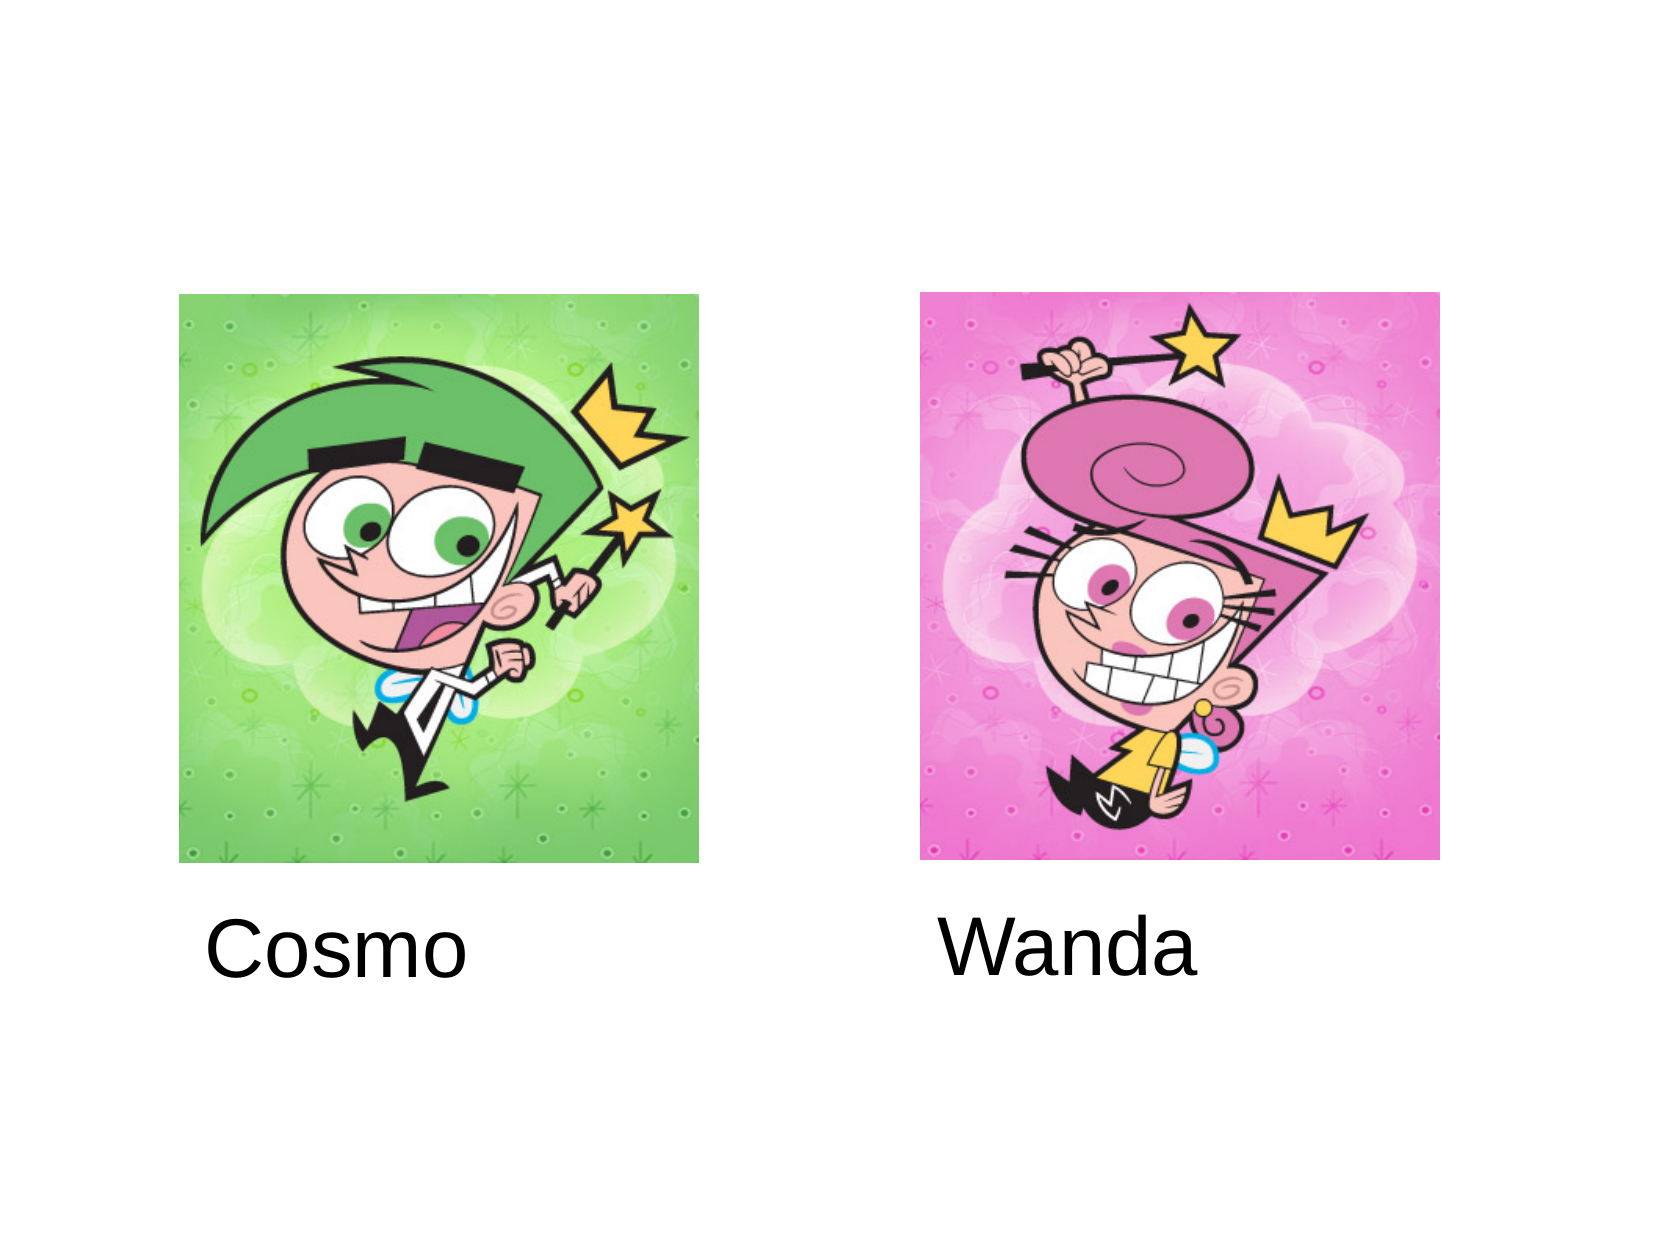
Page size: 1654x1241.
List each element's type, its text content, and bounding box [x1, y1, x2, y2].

text_box Wanda [922, 893, 1434, 1001]
picture [920, 292, 1440, 861]
text_box Cosmo [190, 895, 702, 1004]
picture [179, 294, 699, 863]
